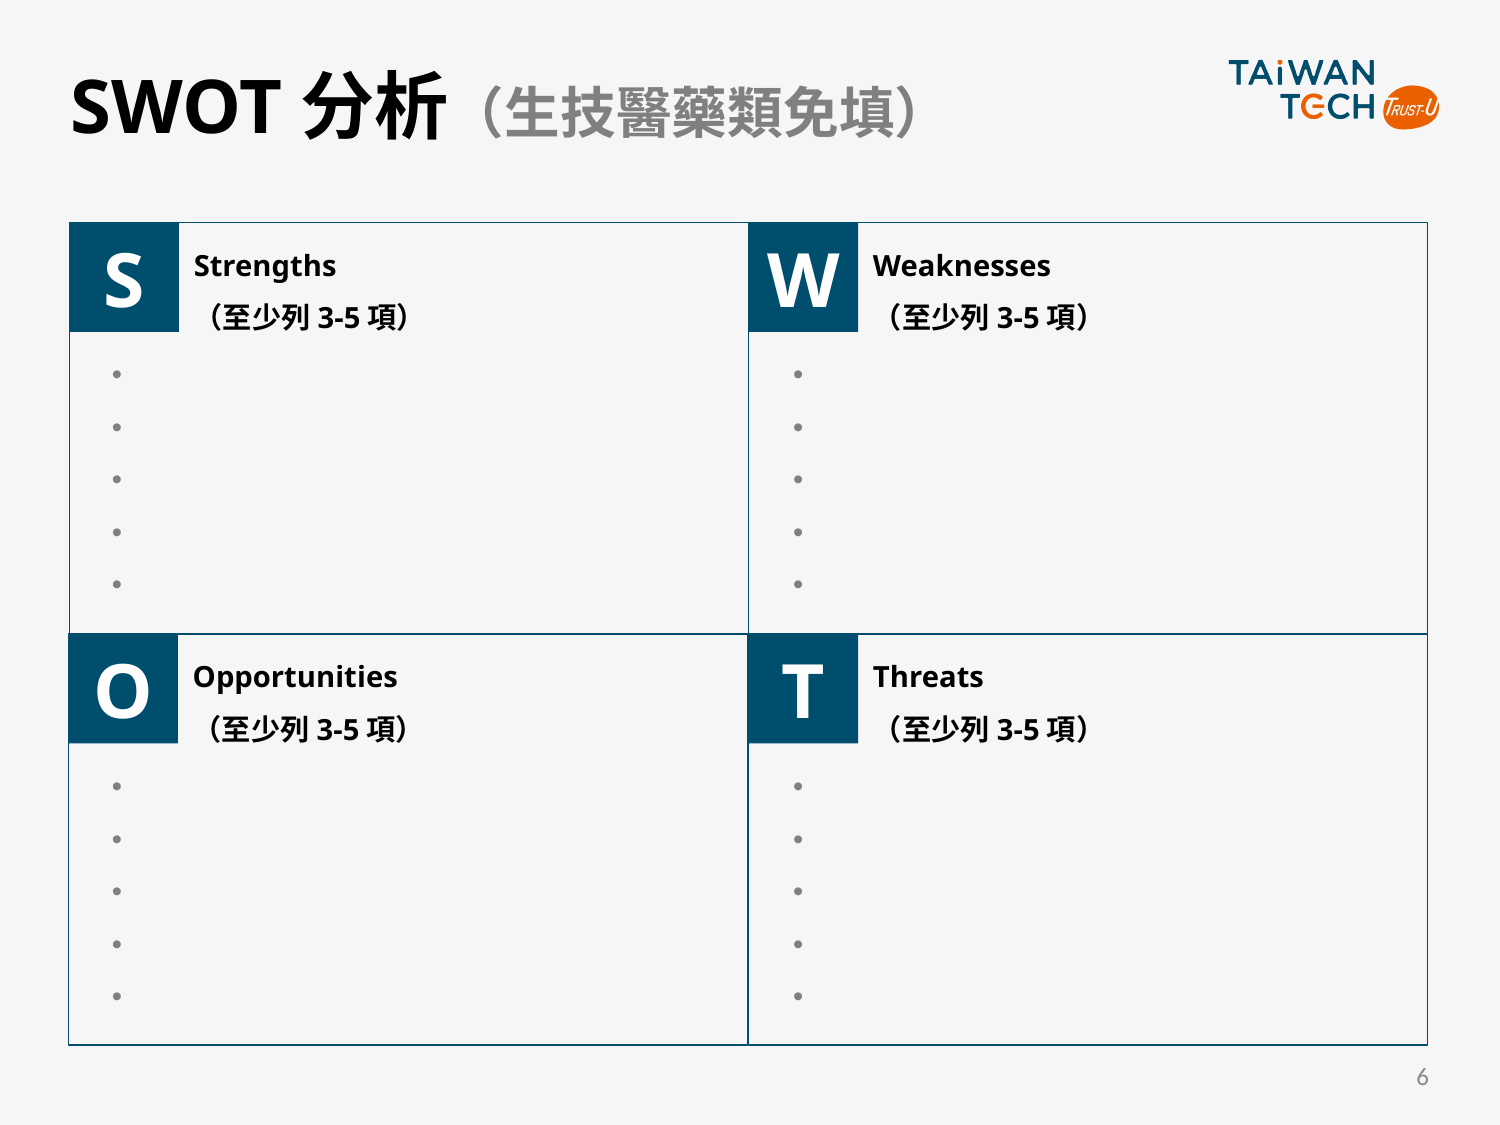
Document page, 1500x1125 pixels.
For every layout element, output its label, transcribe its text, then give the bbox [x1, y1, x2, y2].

text_box Threats （至少列3-5項） [858, 633, 1380, 754]
title SWOT分析（生技醫藥類免填） [55, 33, 1444, 156]
text_box T [748, 633, 858, 744]
text_box Weaknesses （至少列3-5項） [858, 222, 1380, 343]
slide_number <編號> [1106, 1045, 1445, 1106]
text_box W [748, 222, 858, 332]
text_box Strengths （至少列3-5項） [178, 222, 701, 343]
text_box S [69, 222, 178, 332]
text_box O [68, 633, 177, 744]
text_box Opportunities （至少列3-5項） [177, 633, 700, 754]
